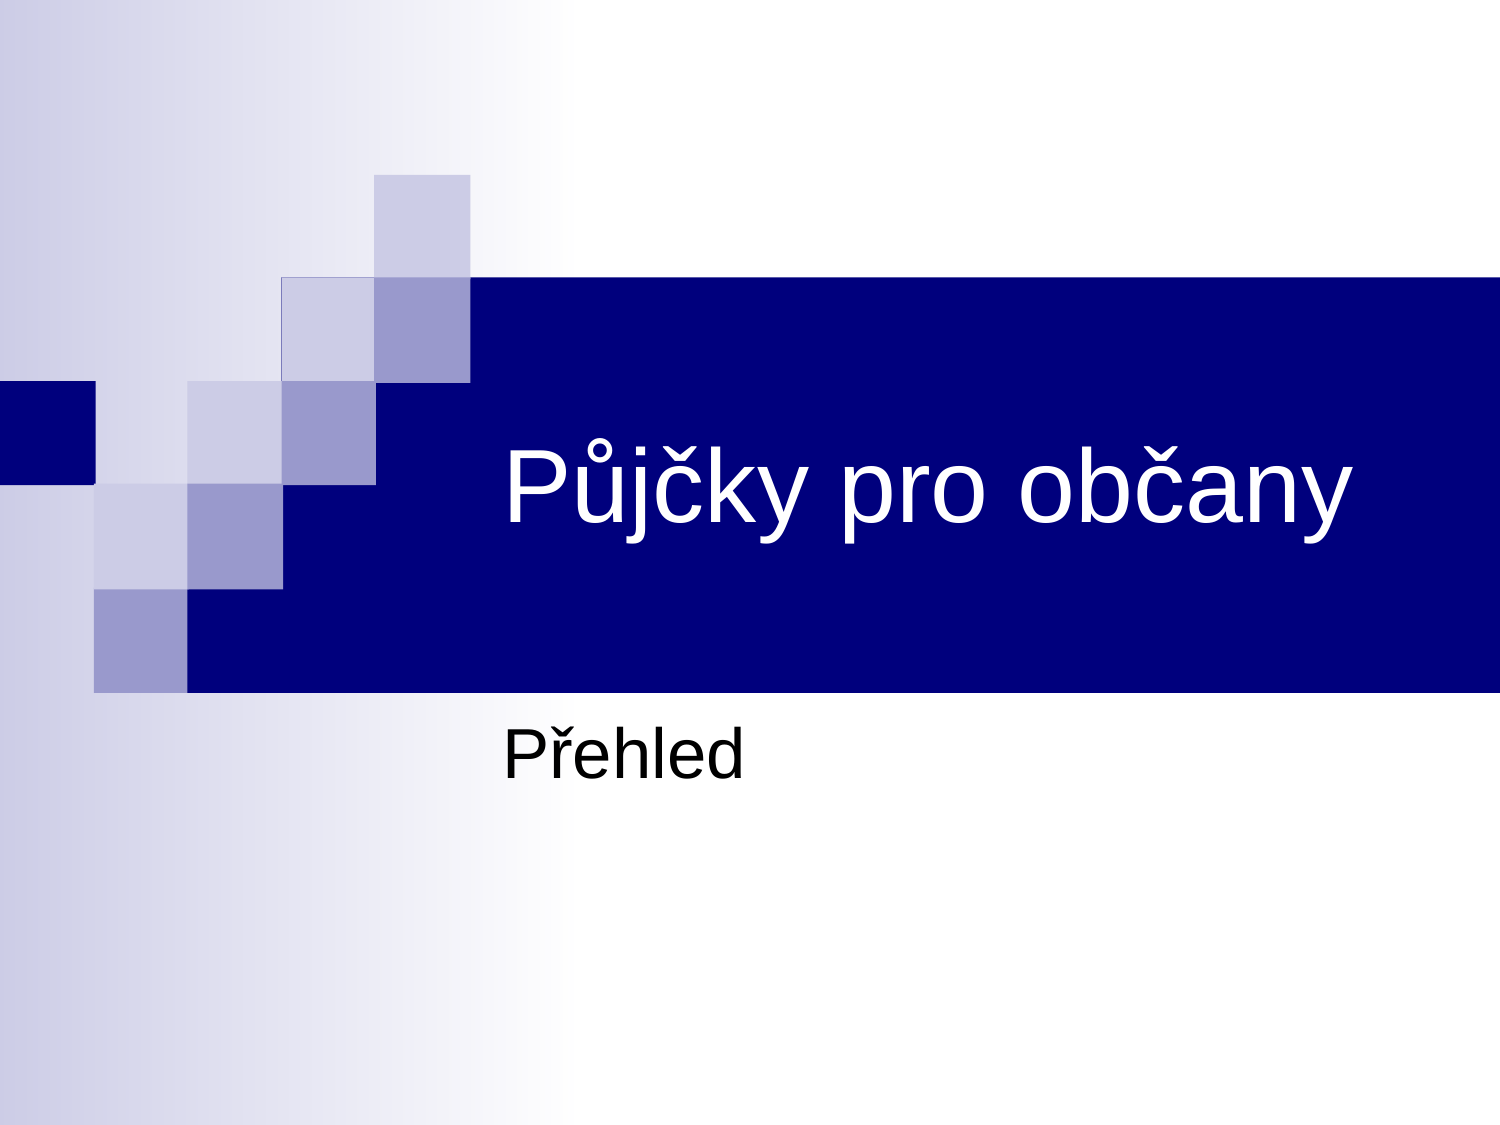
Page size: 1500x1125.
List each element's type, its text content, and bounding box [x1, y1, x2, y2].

title Půjčky pro občany [487, 299, 1476, 663]
subtitle Přehled [487, 699, 1476, 988]
